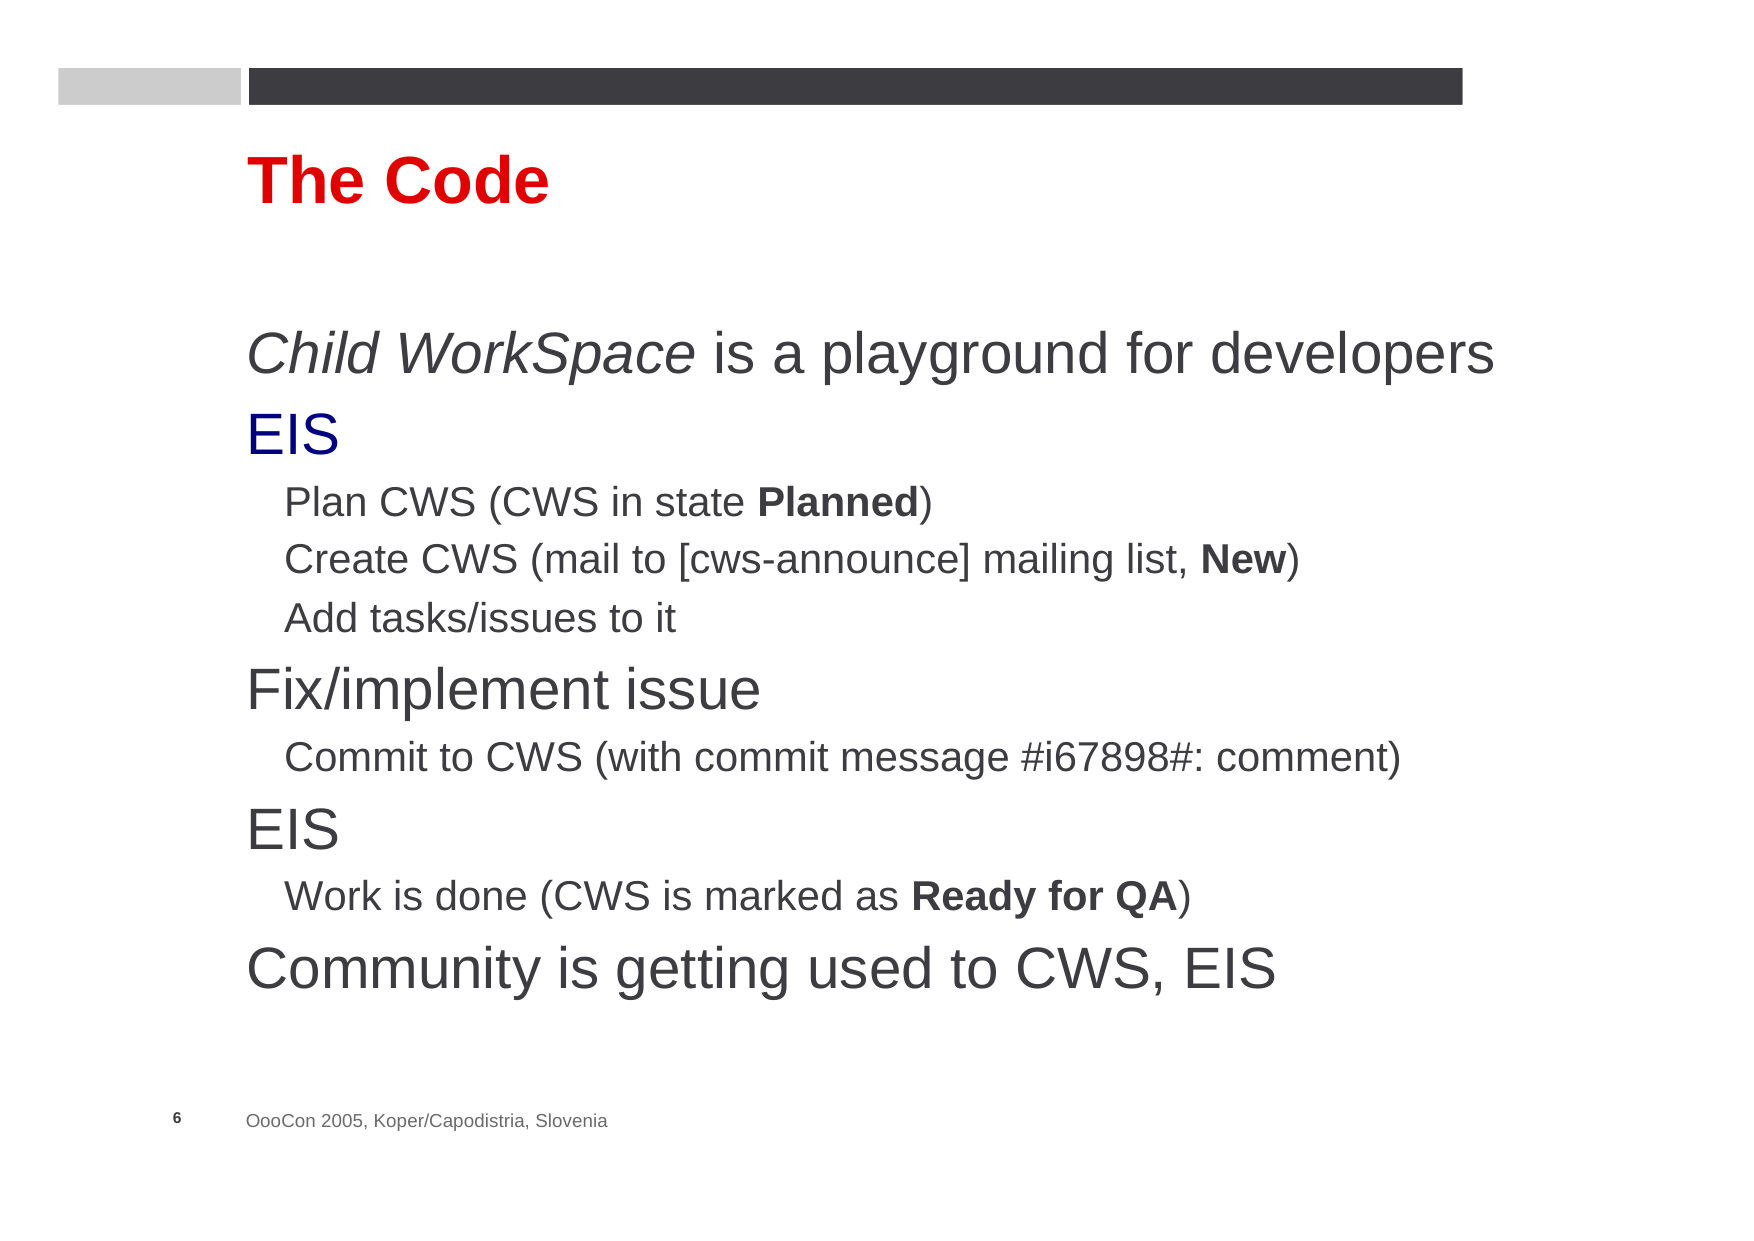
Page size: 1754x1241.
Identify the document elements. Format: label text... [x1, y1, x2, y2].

list Child WorkSpace is a playground for developers EIS Plan CWS (CWS in state Planned) Create CWS (mail to [cws-announce] mailing list, New) Add tasks/issues to it Fix/implement issue Commit to CWS (with commit message #i67898#: comment) EIS Work is done (CWS is marked as Ready for QA) Community is getting used to CWS, EIS [246, 304, 1600, 1034]
title The Code [247, 100, 1581, 263]
